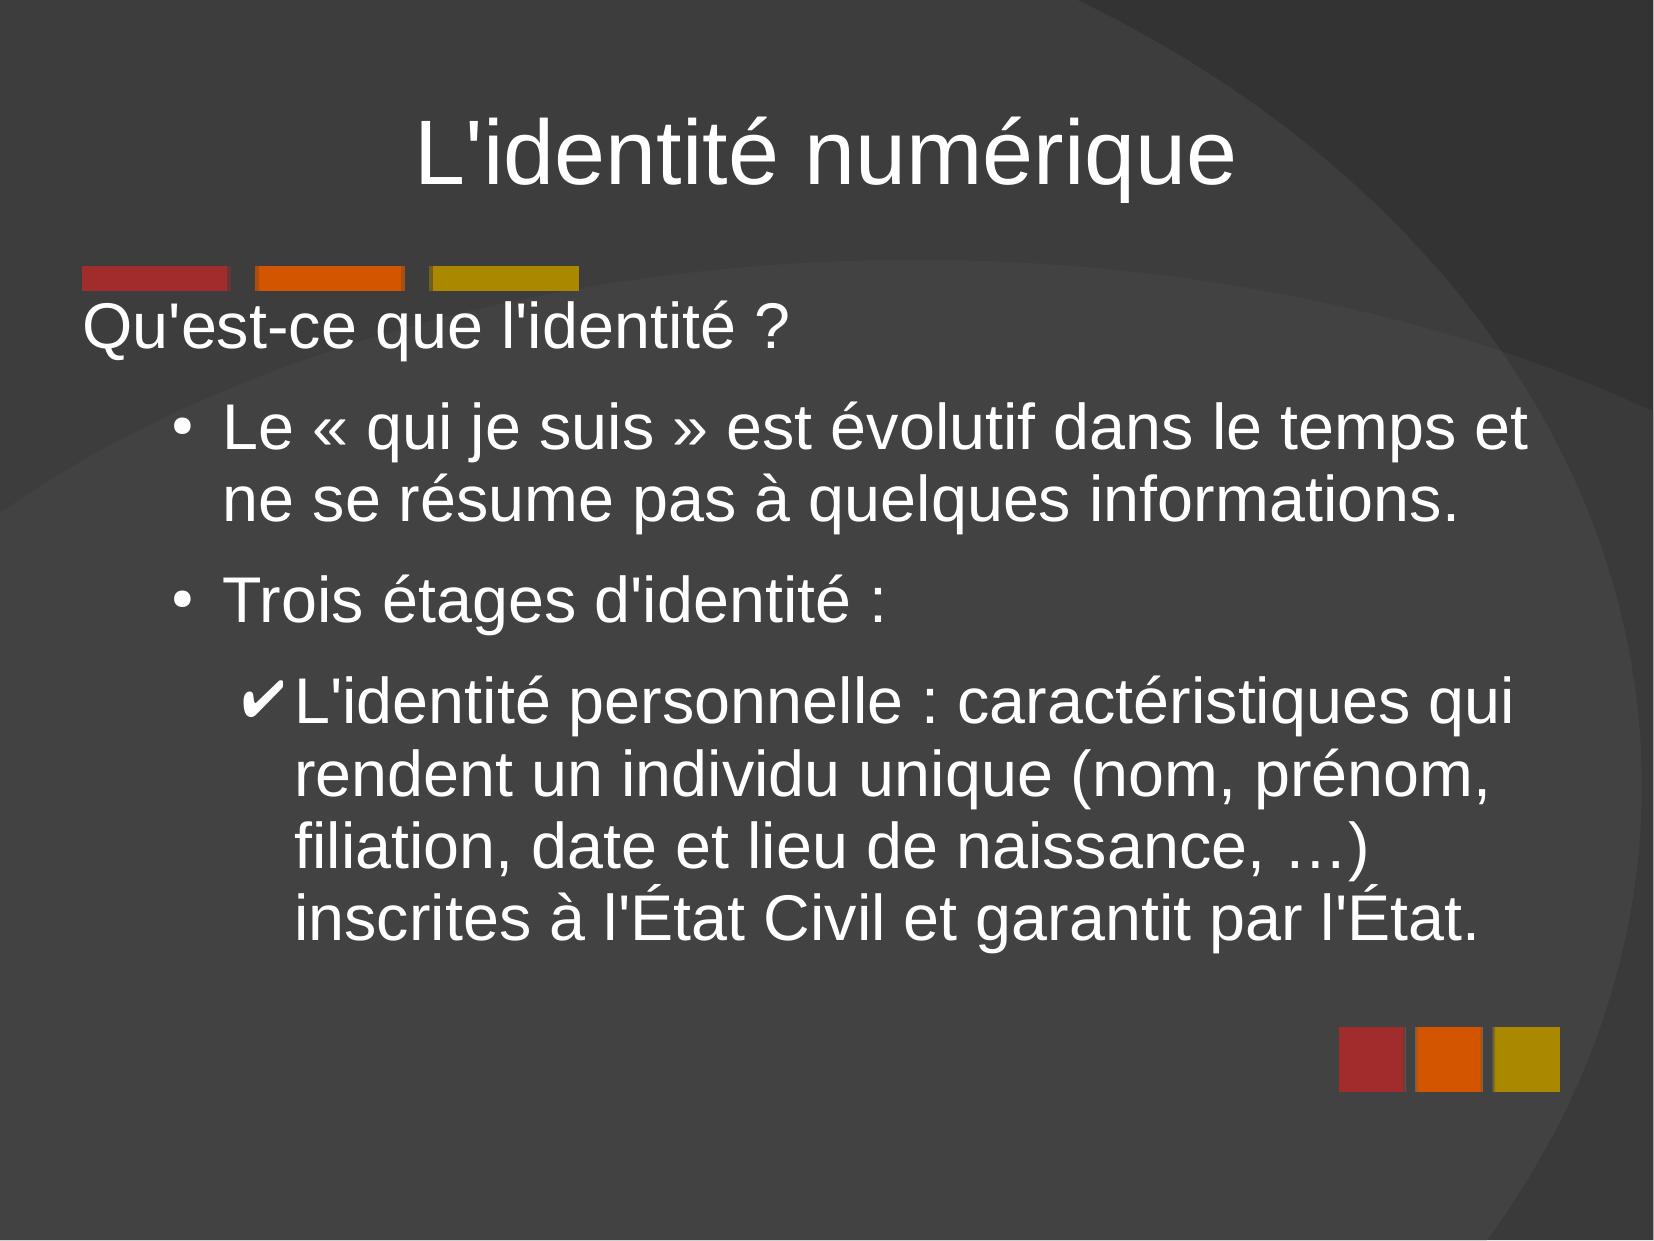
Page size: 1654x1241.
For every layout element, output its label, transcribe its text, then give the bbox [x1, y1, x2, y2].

title L'identité numérique [82, 49, 1571, 257]
picture [82, 266, 579, 290]
list Qu'est-ce que l'identité ? Le « qui je suis » est évolutif dans le temps et ne se résume pas à quelques informations. Trois étages d'identité : L'identité personnelle : caractéristiques qui rendent un individu unique (nom, prénom, filiation, date et lieu de naissance, …) inscrites à l'État Civil et garantit par l'État. [82, 290, 1571, 1010]
picture [1339, 1027, 1560, 1092]
